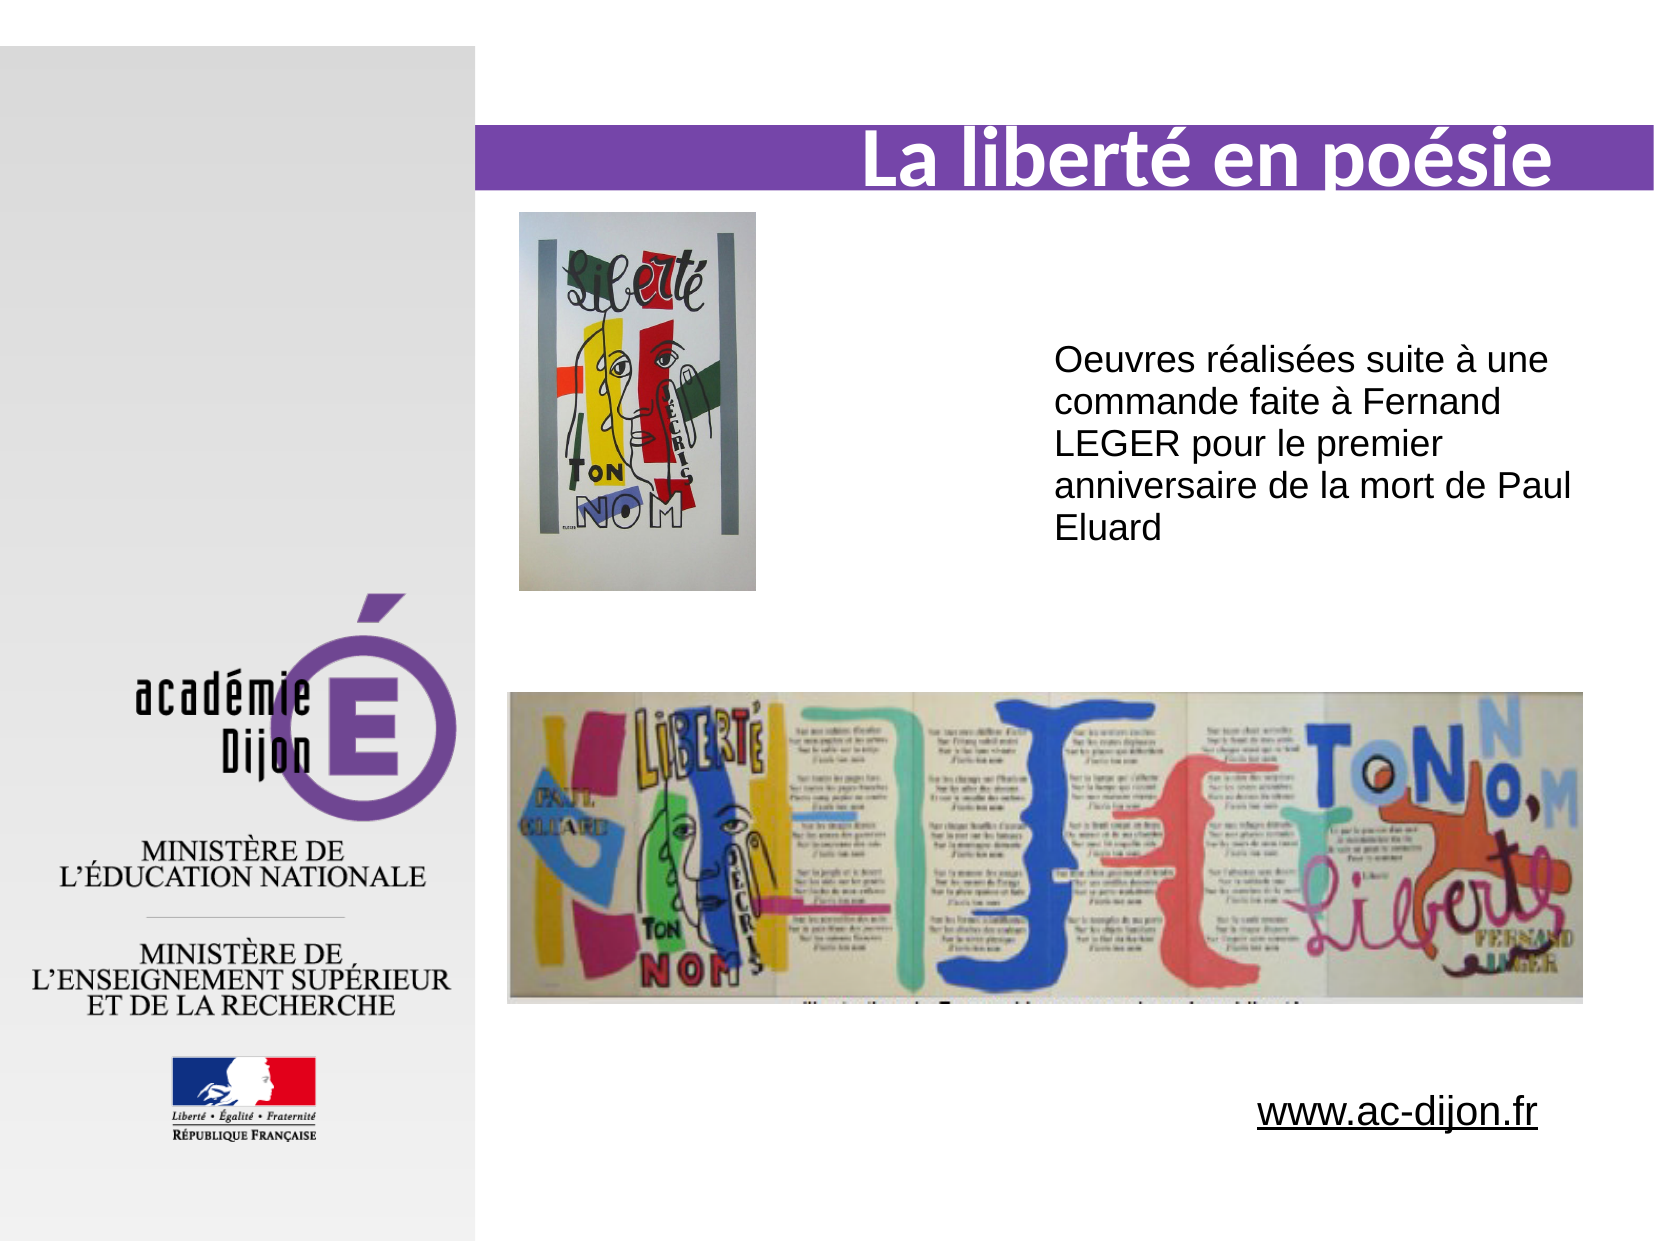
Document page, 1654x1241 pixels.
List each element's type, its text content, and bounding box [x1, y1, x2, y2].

title La liberté en poésie [397, 49, 1570, 256]
picture [32, 593, 457, 1142]
picture [519, 212, 756, 591]
picture [507, 692, 1583, 1004]
text_box Oeuvres réalisées suite à une commande faite à Fernand LEGER pour le premier anniversaire de la mort de Paul Eluard [1039, 330, 1607, 556]
